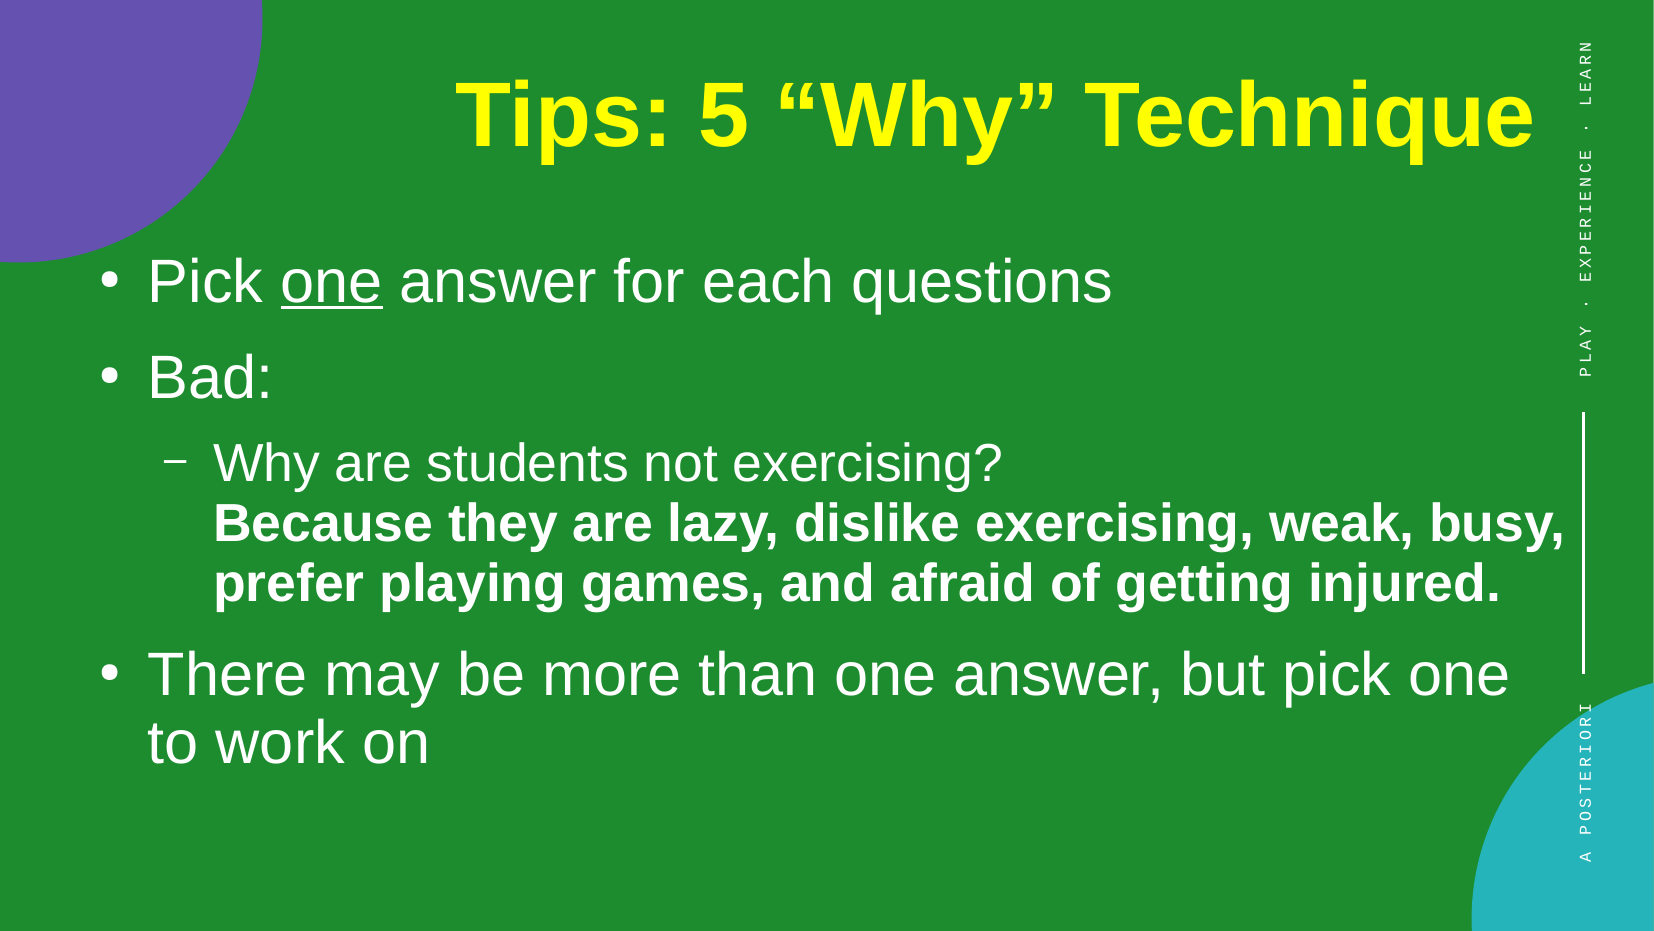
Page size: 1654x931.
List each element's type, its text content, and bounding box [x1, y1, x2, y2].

list Pick one answer for each questions Bad: Why are students not exercising? Because they are lazy, dislike exercising, weak, busy, prefer playing games, and afraid of getting injured. There may be more than one answer, but pick one to work on [82, 247, 1571, 787]
title Tips: 5 “Why” Technique [262, 37, 1538, 193]
